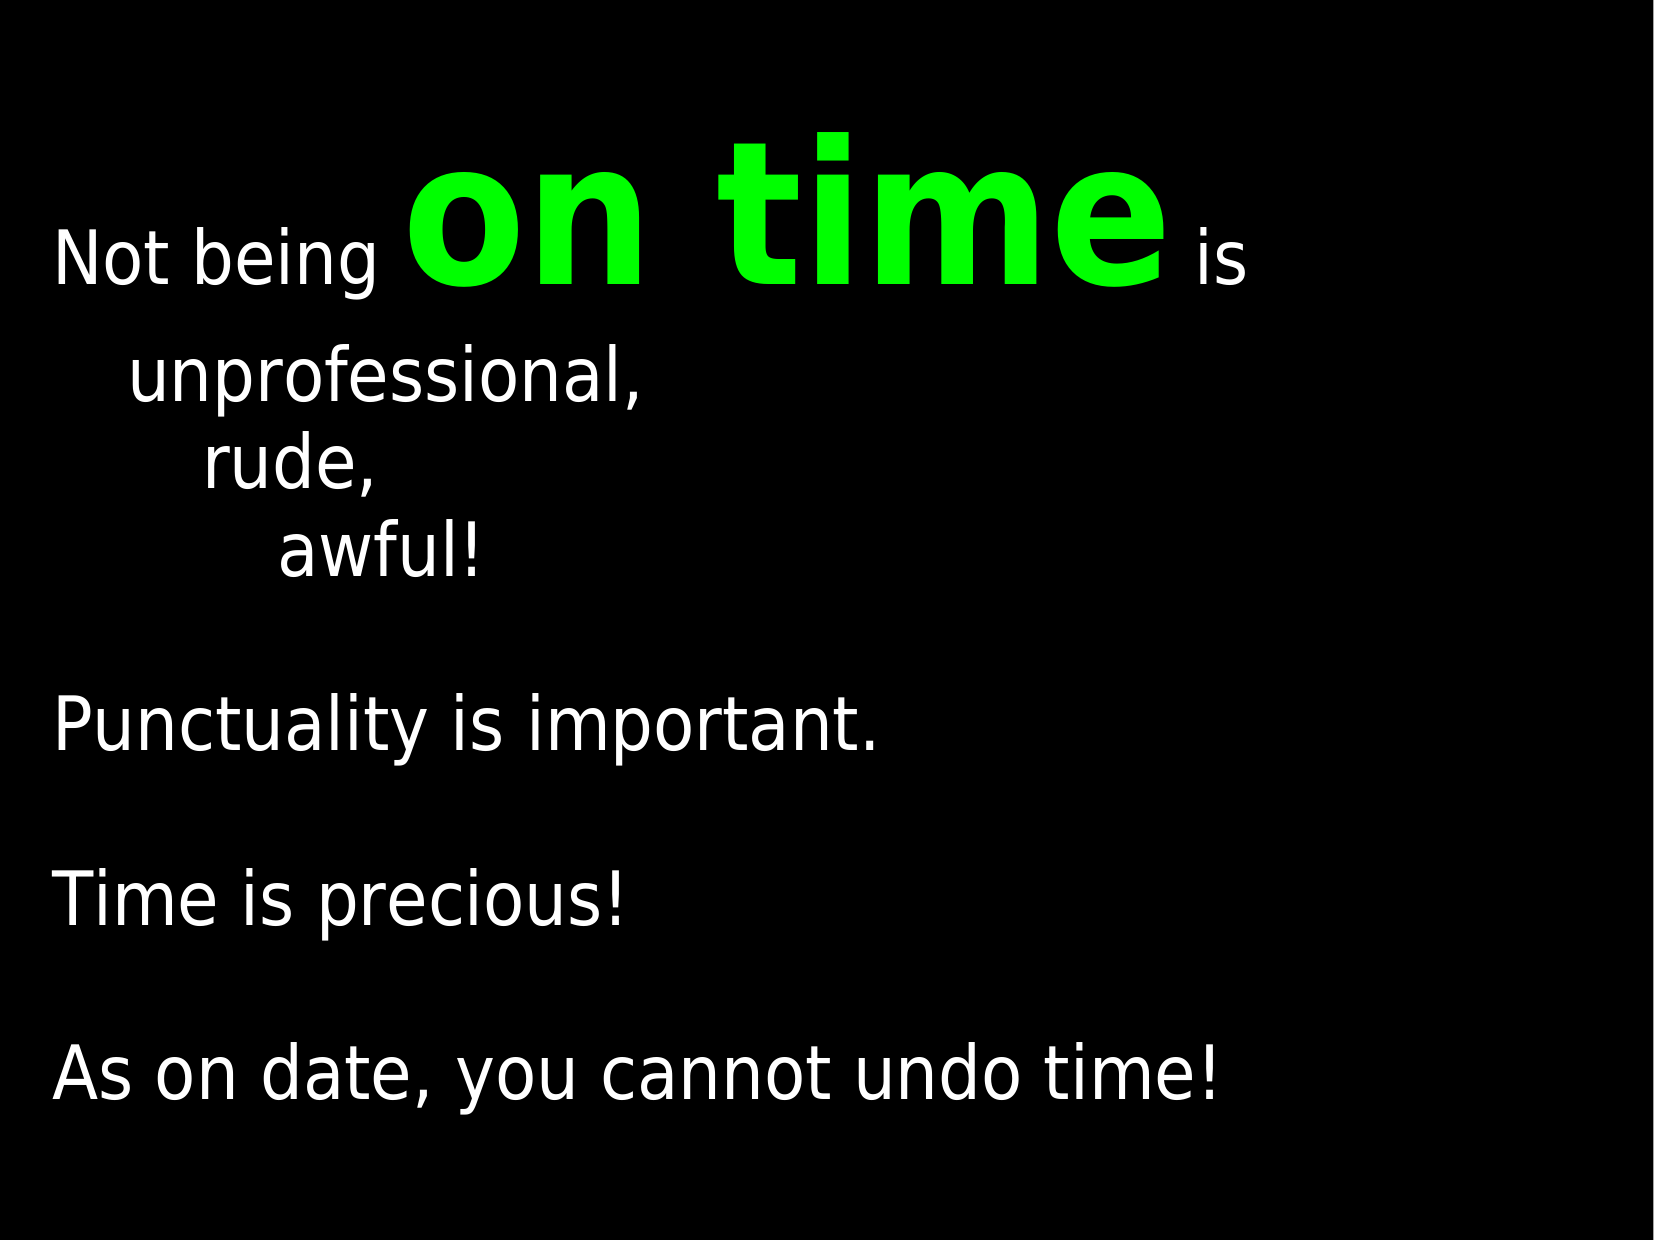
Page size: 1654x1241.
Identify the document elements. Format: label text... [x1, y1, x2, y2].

text_box Not being on time is unprofessional, rude, awful! Punctuality is important. Time is precious! As on date, you cannot undo time! [37, 91, 1613, 1128]
